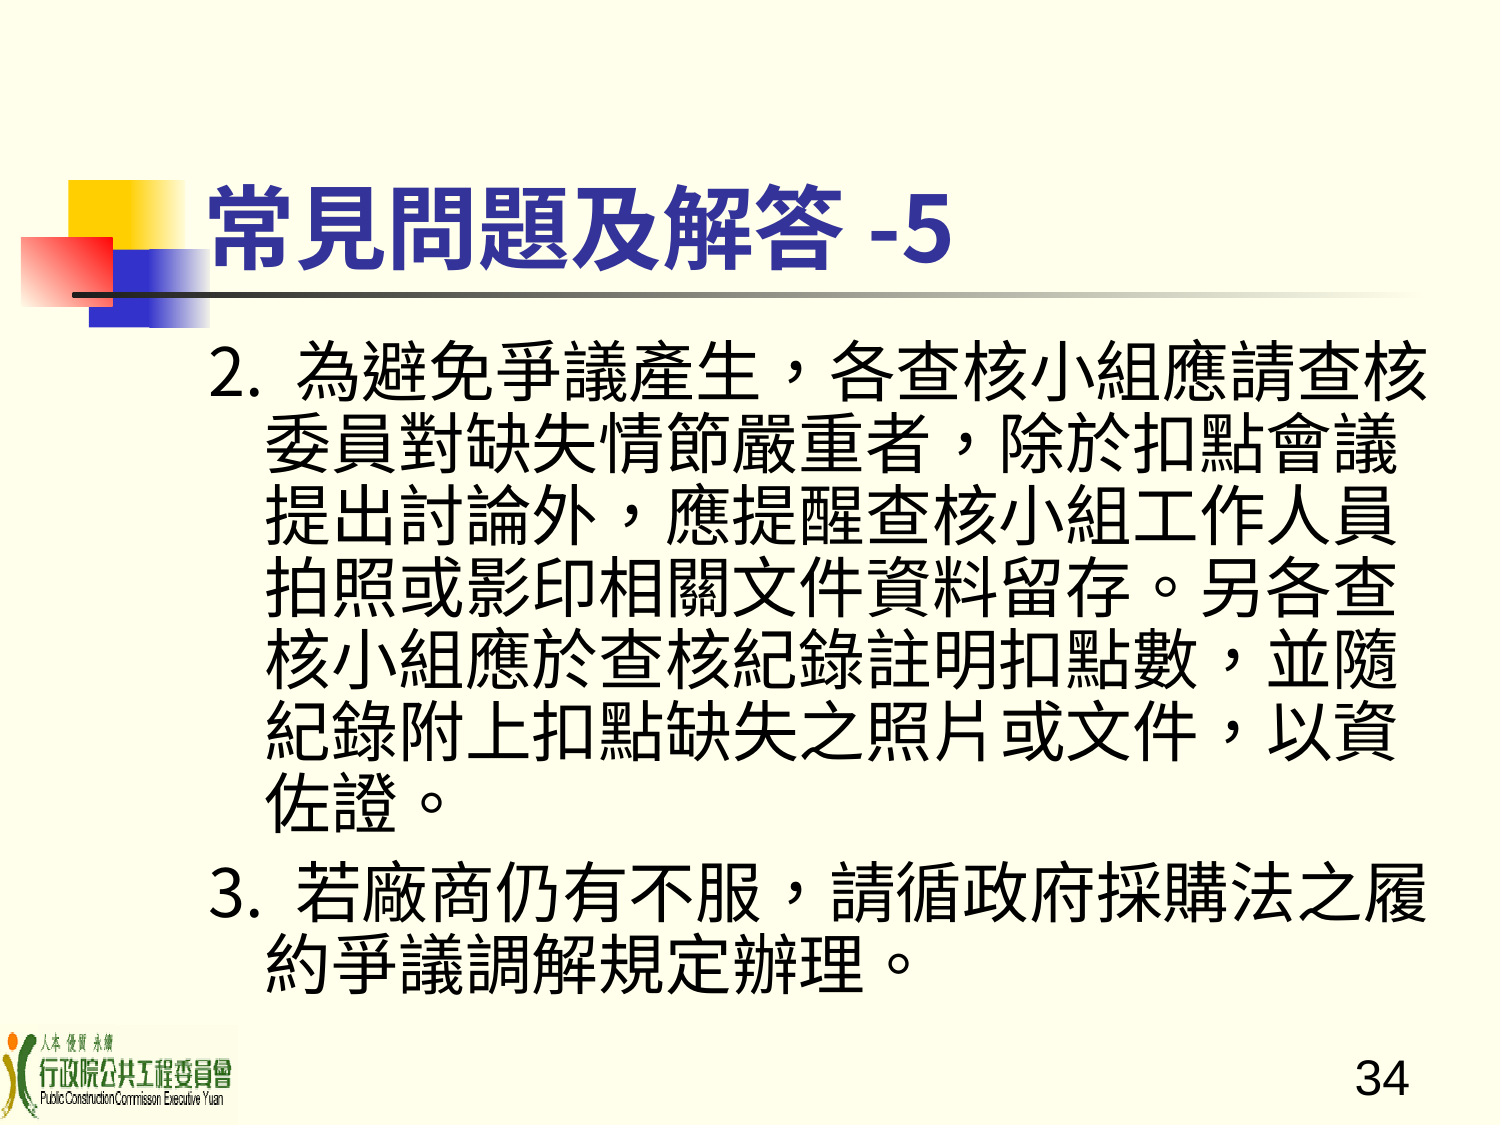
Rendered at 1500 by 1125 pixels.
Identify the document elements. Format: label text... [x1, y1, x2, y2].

list 2. 為避免爭議產生，各查核小組應請查核委員對缺失情節嚴重者，除於扣點會議提出討論外，應提醒查核小組工作人員拍照或影印相關文件資料留存。另各查核小組應於查核紀錄註明扣點數，並隨紀錄附上扣點缺失之照片或文件，以資佐證。 3. 若廠商仍有不服，請循政府採購法之履約爭議調解規定辦理。 [193, 331, 1469, 1075]
title 常見問題及解答-5 [188, 101, 1468, 289]
picture [0, 1024, 238, 1125]
